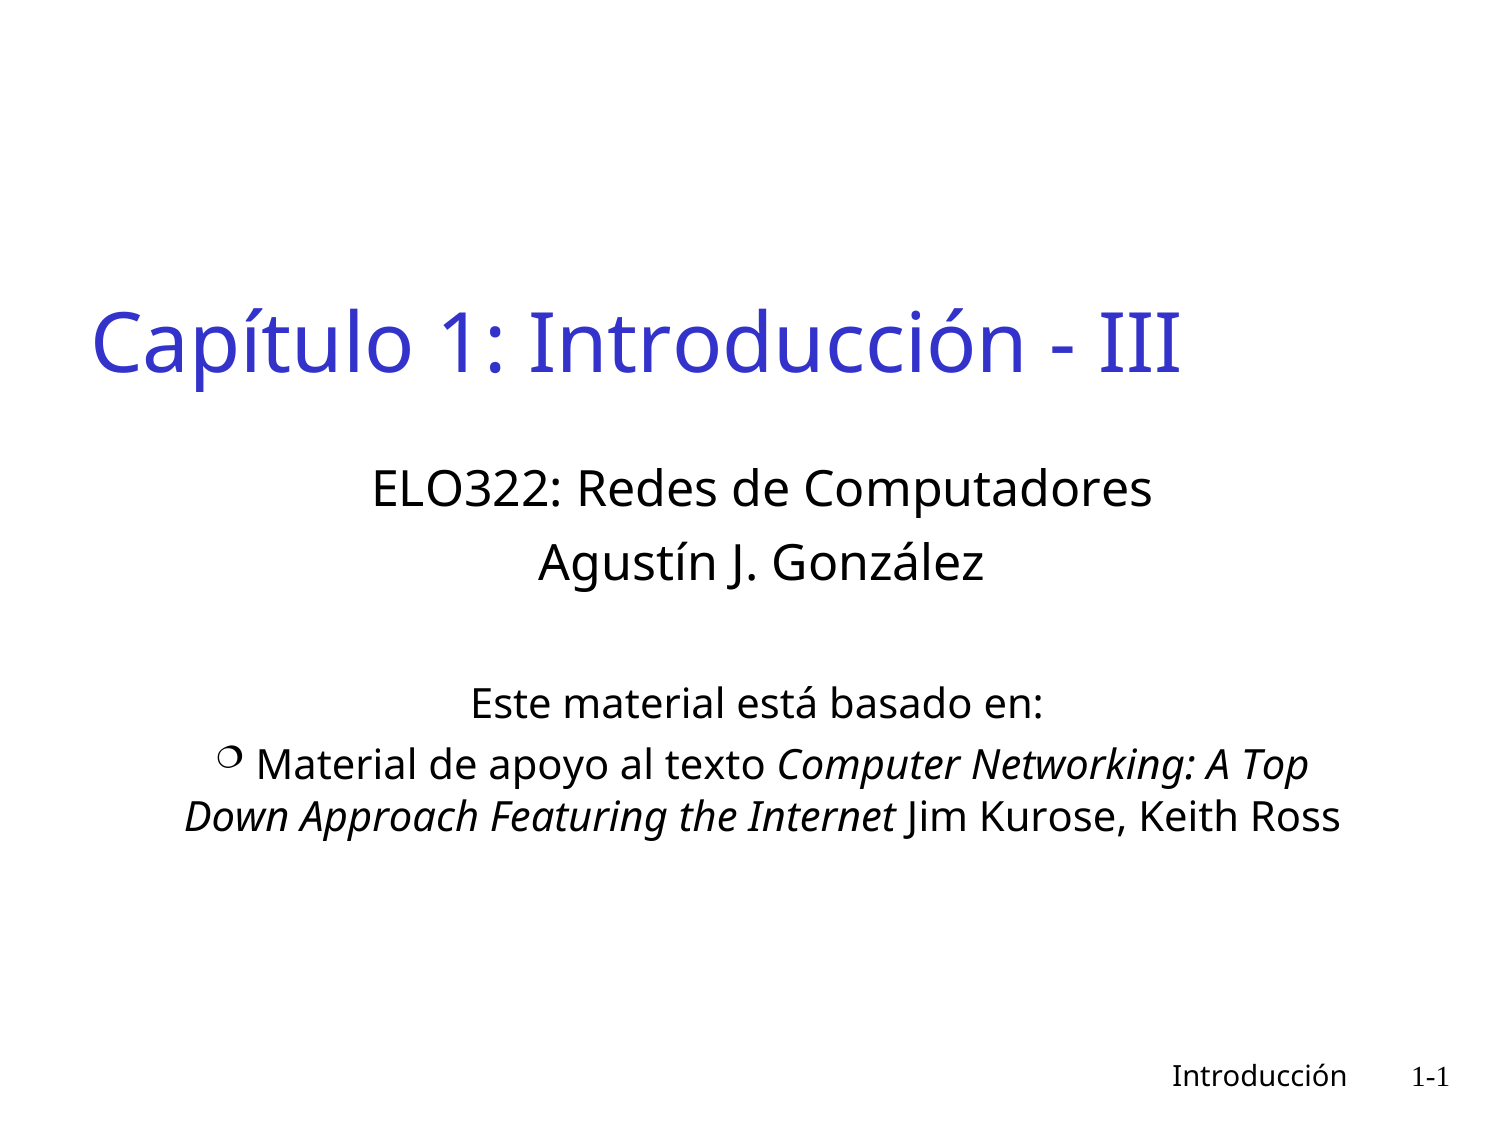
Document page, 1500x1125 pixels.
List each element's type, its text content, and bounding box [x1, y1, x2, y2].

title Capítulo 1: Introducción - III [75, 224, 1351, 456]
text_box 1-<number> [1362, 1050, 1466, 1125]
text_box Introducción [887, 1050, 1362, 1125]
subtitle ELO322: Redes de Computadores Agustín J. González Este material está basado en: Material de apoyo al texto Computer Networking: A Top Down Approach Featuring the Internet Jim Kurose, Keith Ross [87, 450, 1363, 1041]
